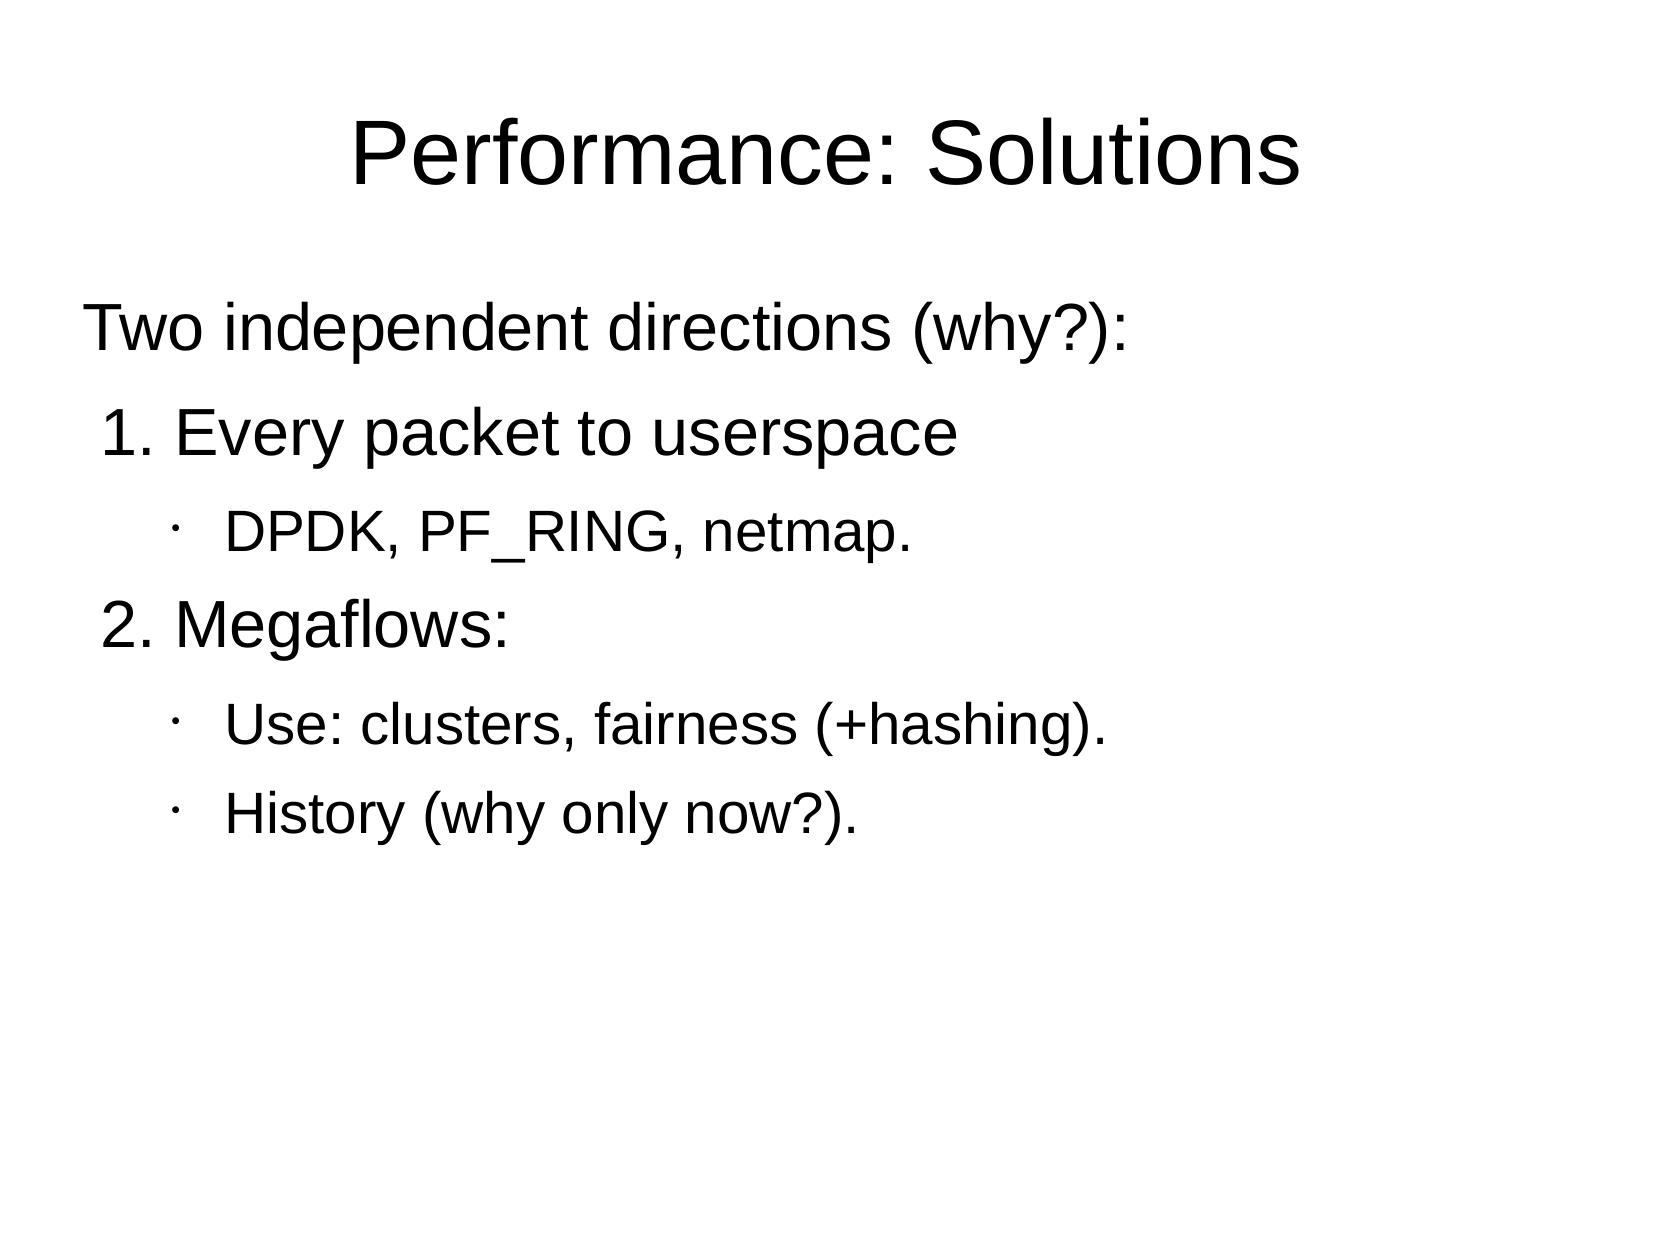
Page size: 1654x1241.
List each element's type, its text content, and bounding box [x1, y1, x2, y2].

list Two independent directions (why?): Every packet to userspace DPDK, PF_RING, netmap. Megaflows: Use: clusters, fairness (+hashing). History (why only now?). [82, 290, 1538, 1010]
title Performance: Solutions [82, 49, 1571, 257]
